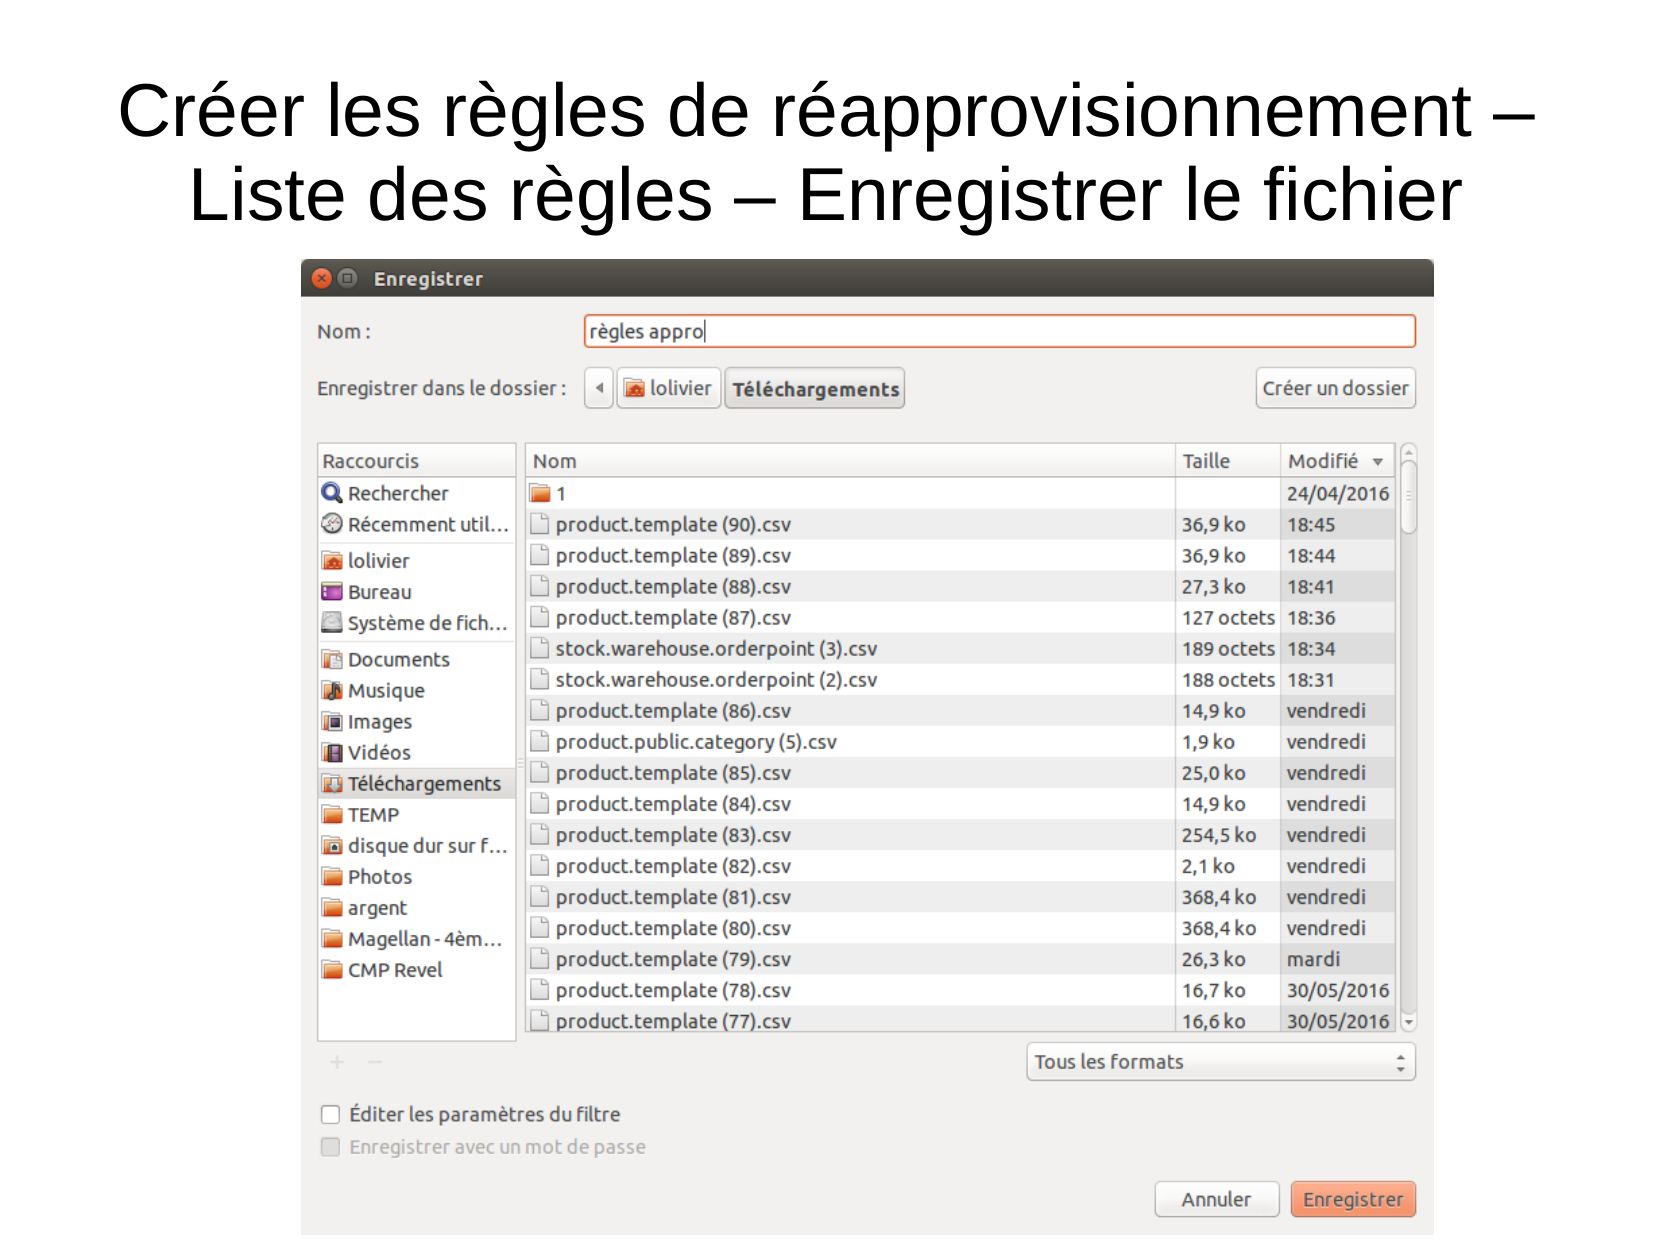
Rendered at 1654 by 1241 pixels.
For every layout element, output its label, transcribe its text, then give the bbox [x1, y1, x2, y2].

title Créer les règles de réapprovisionnement – Liste des règles – Enregistrer le fichier [82, 49, 1571, 257]
picture [301, 259, 1434, 1235]
